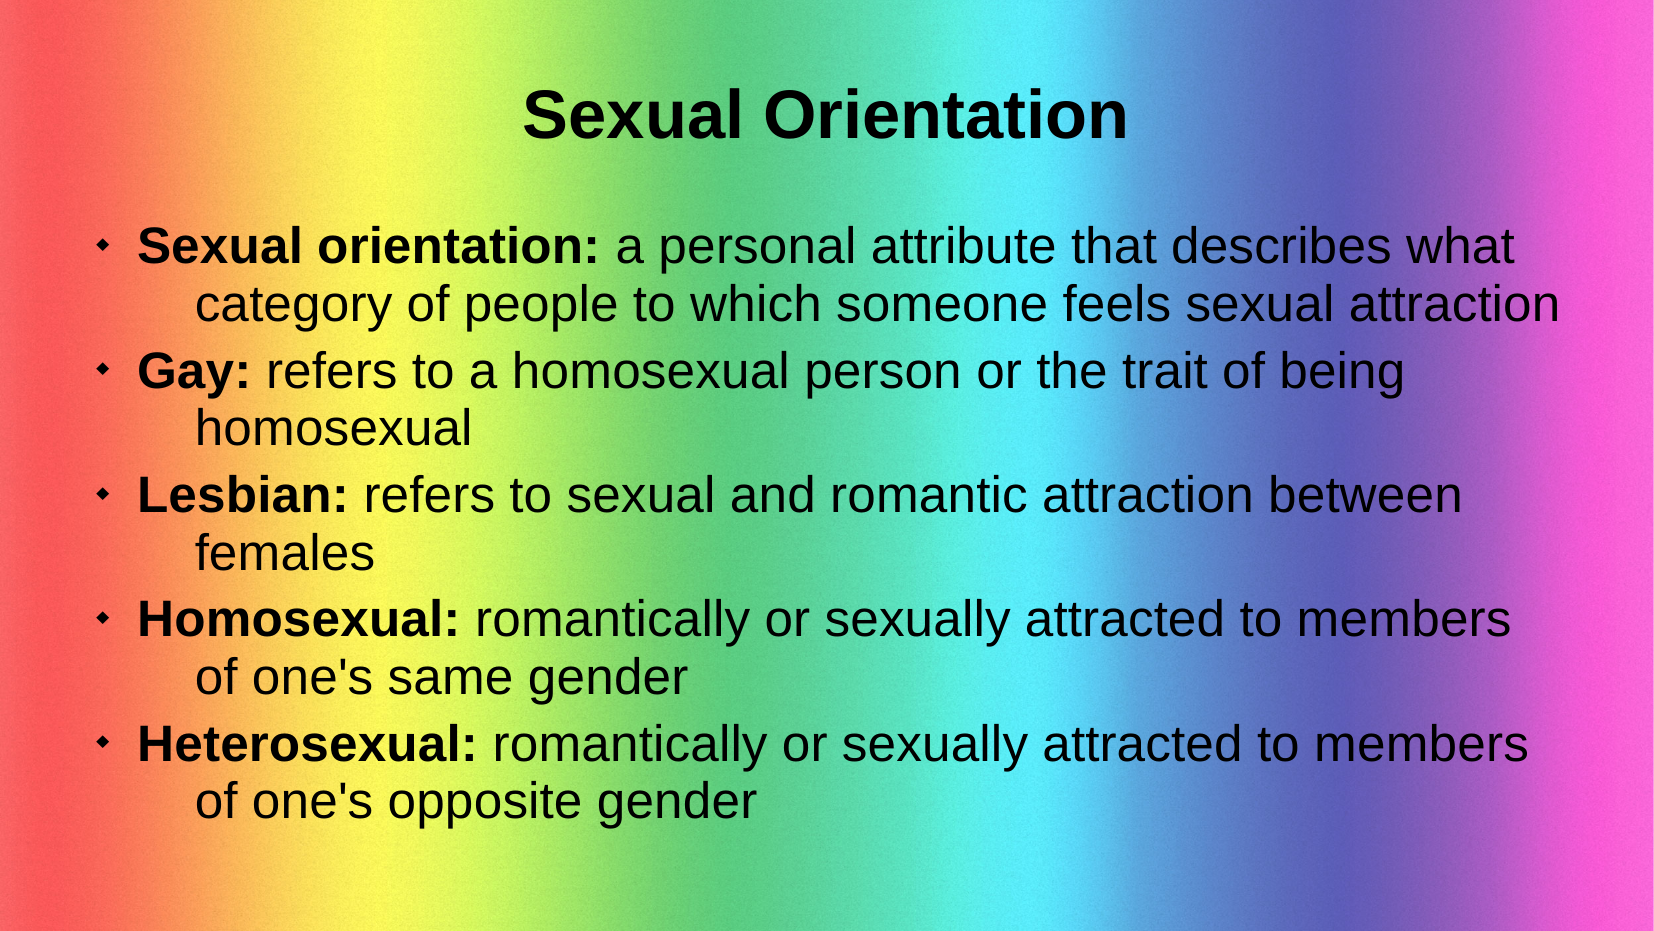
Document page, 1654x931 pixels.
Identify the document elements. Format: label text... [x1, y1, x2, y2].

title Sexual Orientation [82, 36, 1571, 193]
list Sexual orientation: a personal attribute that describes what category of people to which someone feels sexual attraction Gay: refers to a homosexual person or the trait of being homosexual Lesbian: refers to sexual and romantic attraction between females Homosexual: romantically or sexually attracted to members of one's same gender Heterosexual: romantically or sexually attracted to members of one's opposite gender [82, 217, 1571, 855]
picture [0, 0, 1654, 931]
